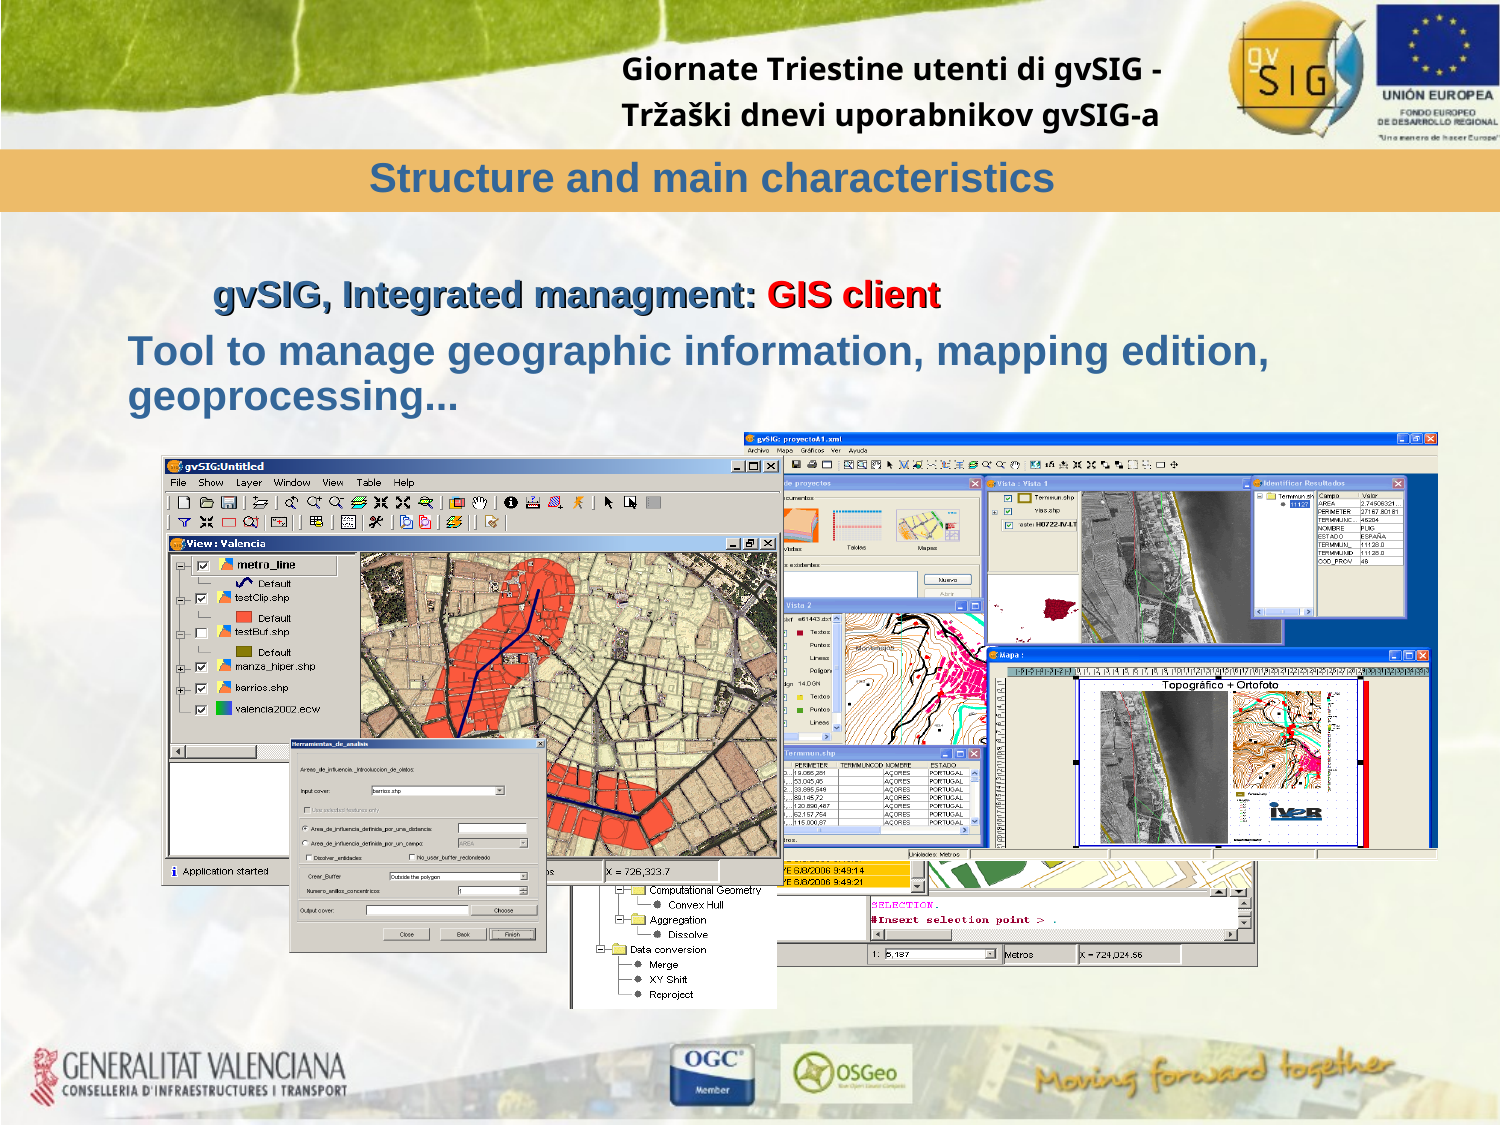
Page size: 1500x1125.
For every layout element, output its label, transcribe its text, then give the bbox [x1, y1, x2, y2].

text_box Tool to manage geographic information, mapping edition, geoprocessing... [112, 322, 1500, 427]
picture [1, 212, 1500, 1125]
picture [1, 0, 1500, 149]
text_box gvSIG, Integrated managment: GIS client [197, 267, 1500, 322]
text_box Structure and main characteristics [0, 149, 1426, 219]
